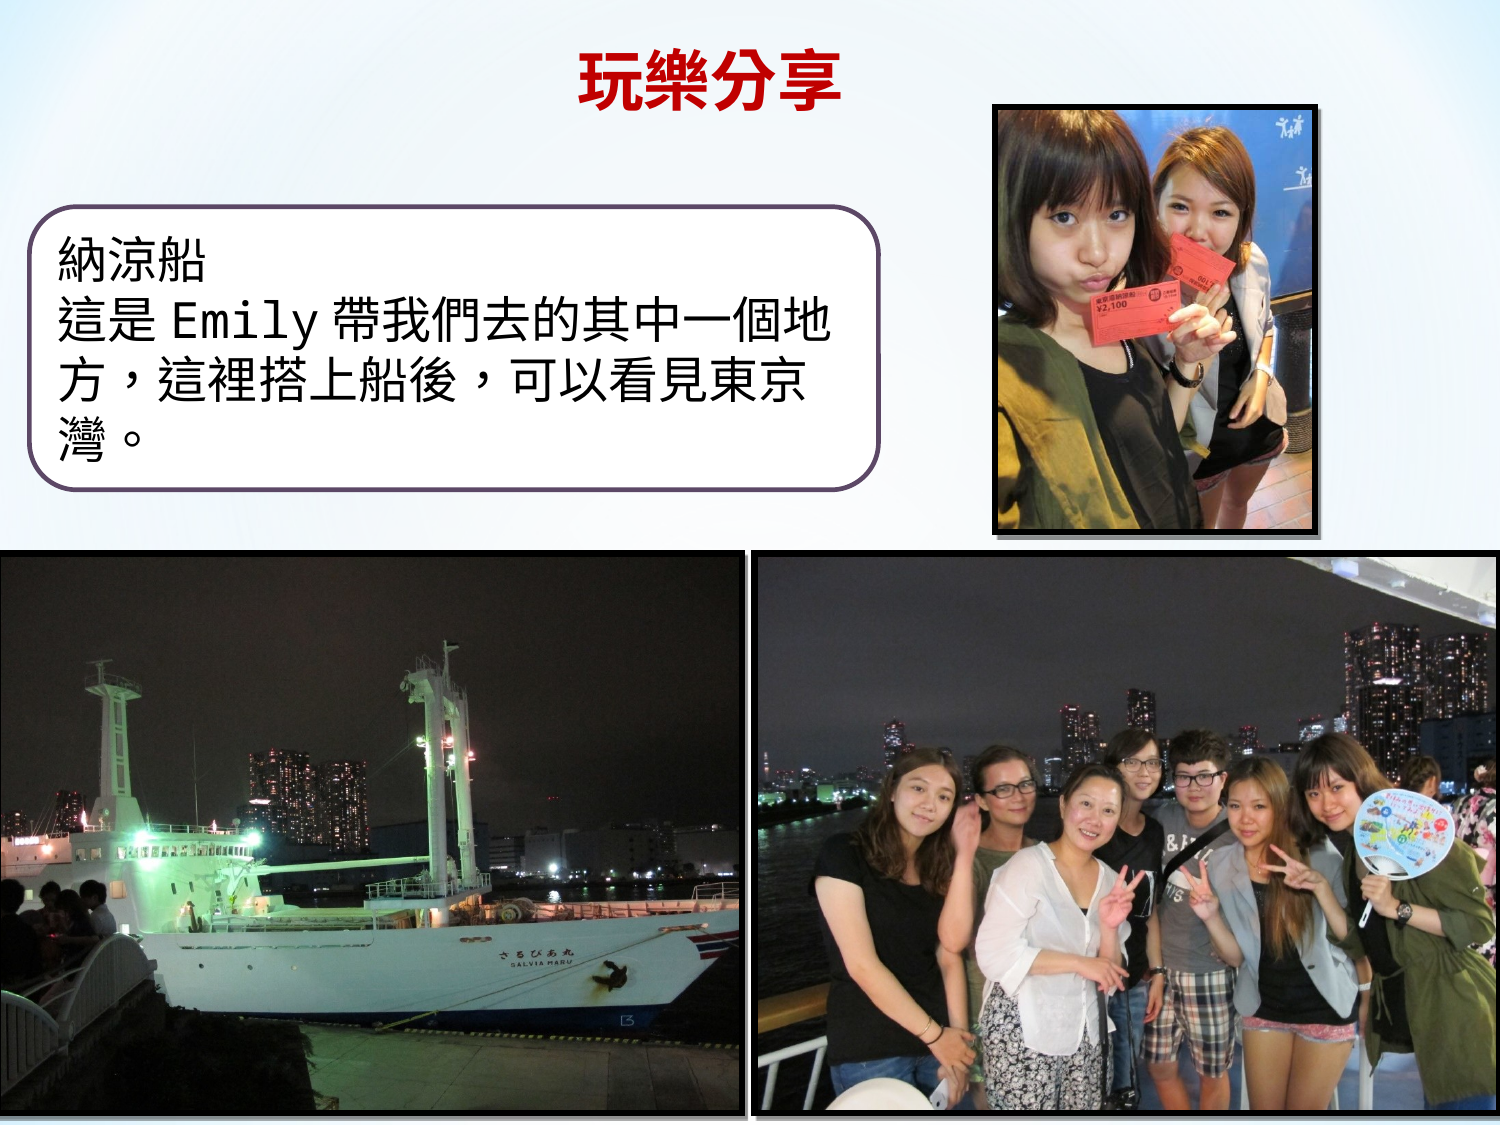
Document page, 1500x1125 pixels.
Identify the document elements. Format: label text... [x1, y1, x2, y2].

picture [0, 556, 739, 1111]
picture [0, 0, 1500, 1125]
text_box 玩樂分享 [562, 30, 860, 127]
text_box 納涼船 這是Emily帶我們去的其中一個地方，這裡搭上船後，可以看見東京灣。 [29, 206, 879, 490]
picture [757, 556, 1496, 1111]
